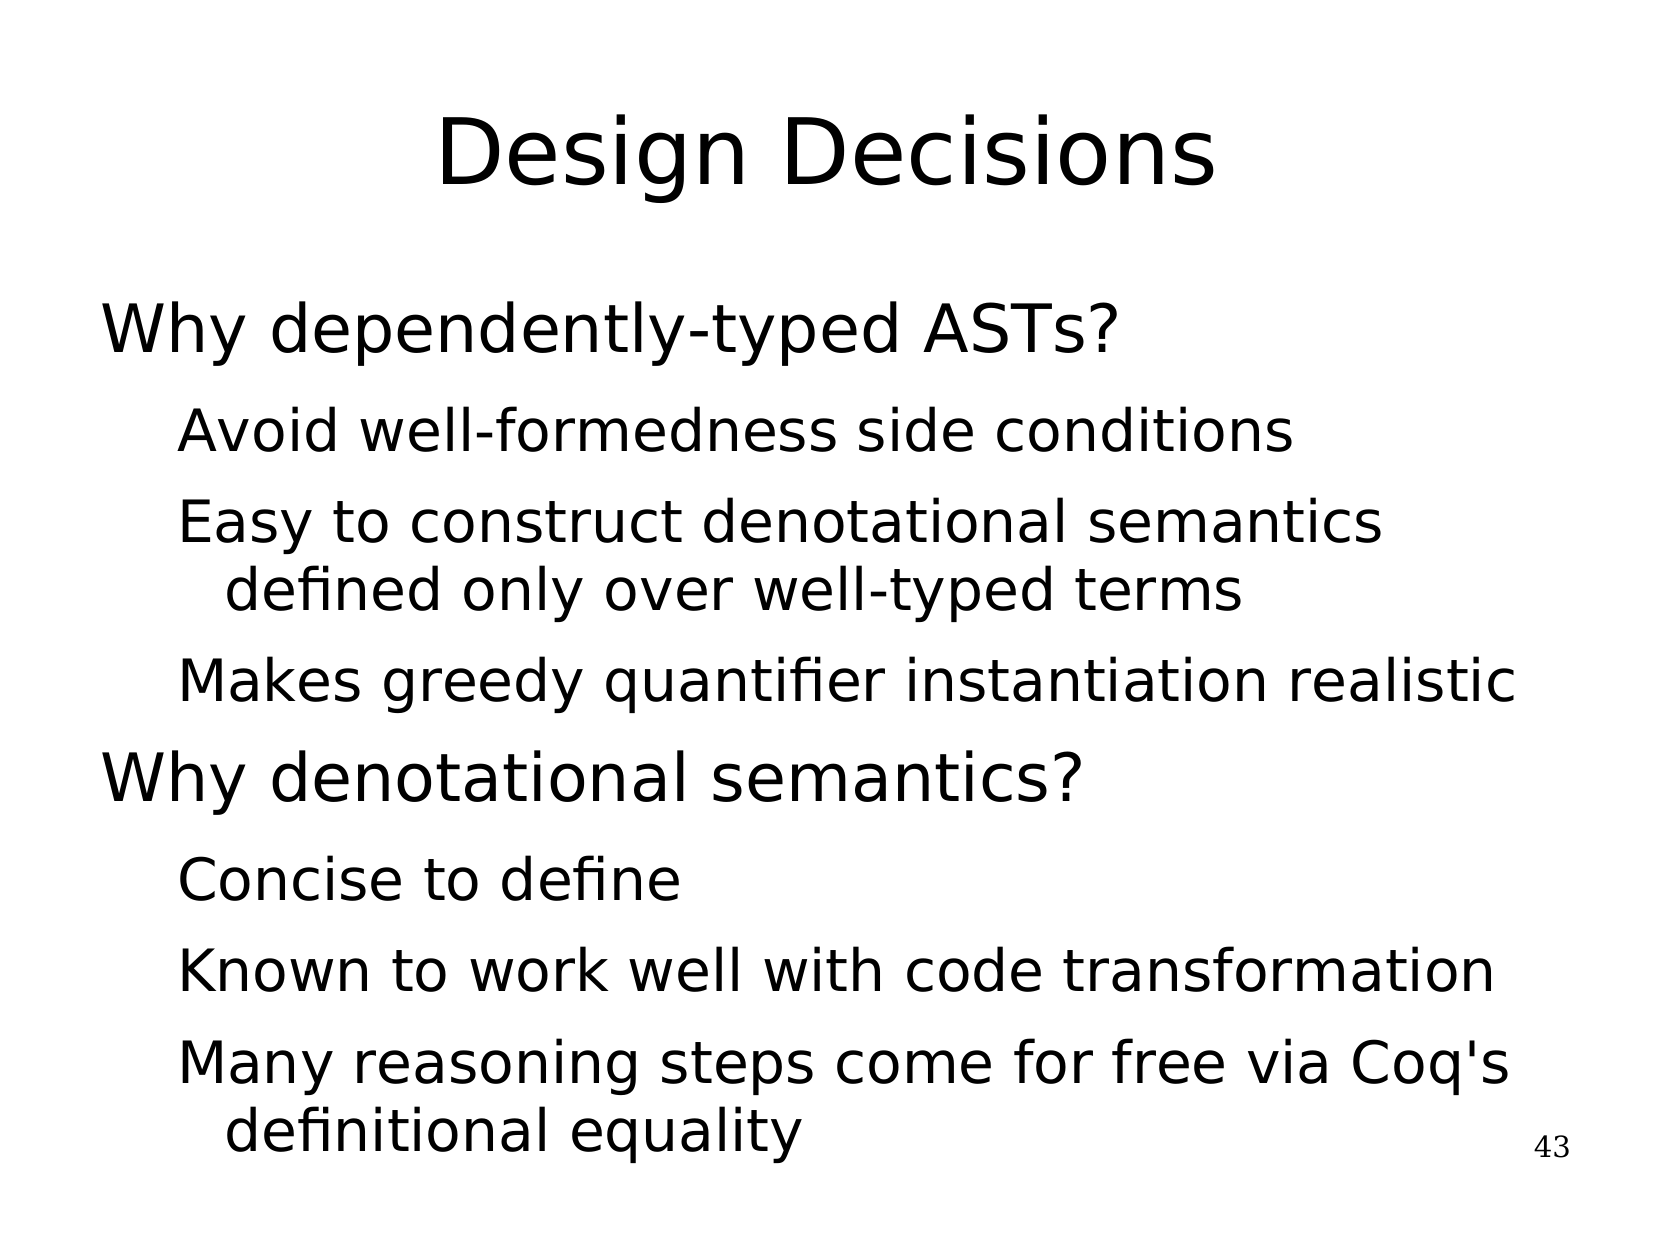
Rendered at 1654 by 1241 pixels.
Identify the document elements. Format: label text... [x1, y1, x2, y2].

list Why dependently-typed ASTs? Avoid well-formedness side conditions Easy to construct denotational semantics defined only over well-typed terms Makes greedy quantifier instantiation realistic Why denotational semantics? Concise to define Known to work well with code transformation Many reasoning steps come for free via Coq's definitional equality [82, 290, 1571, 1165]
title Design Decisions [82, 56, 1571, 250]
